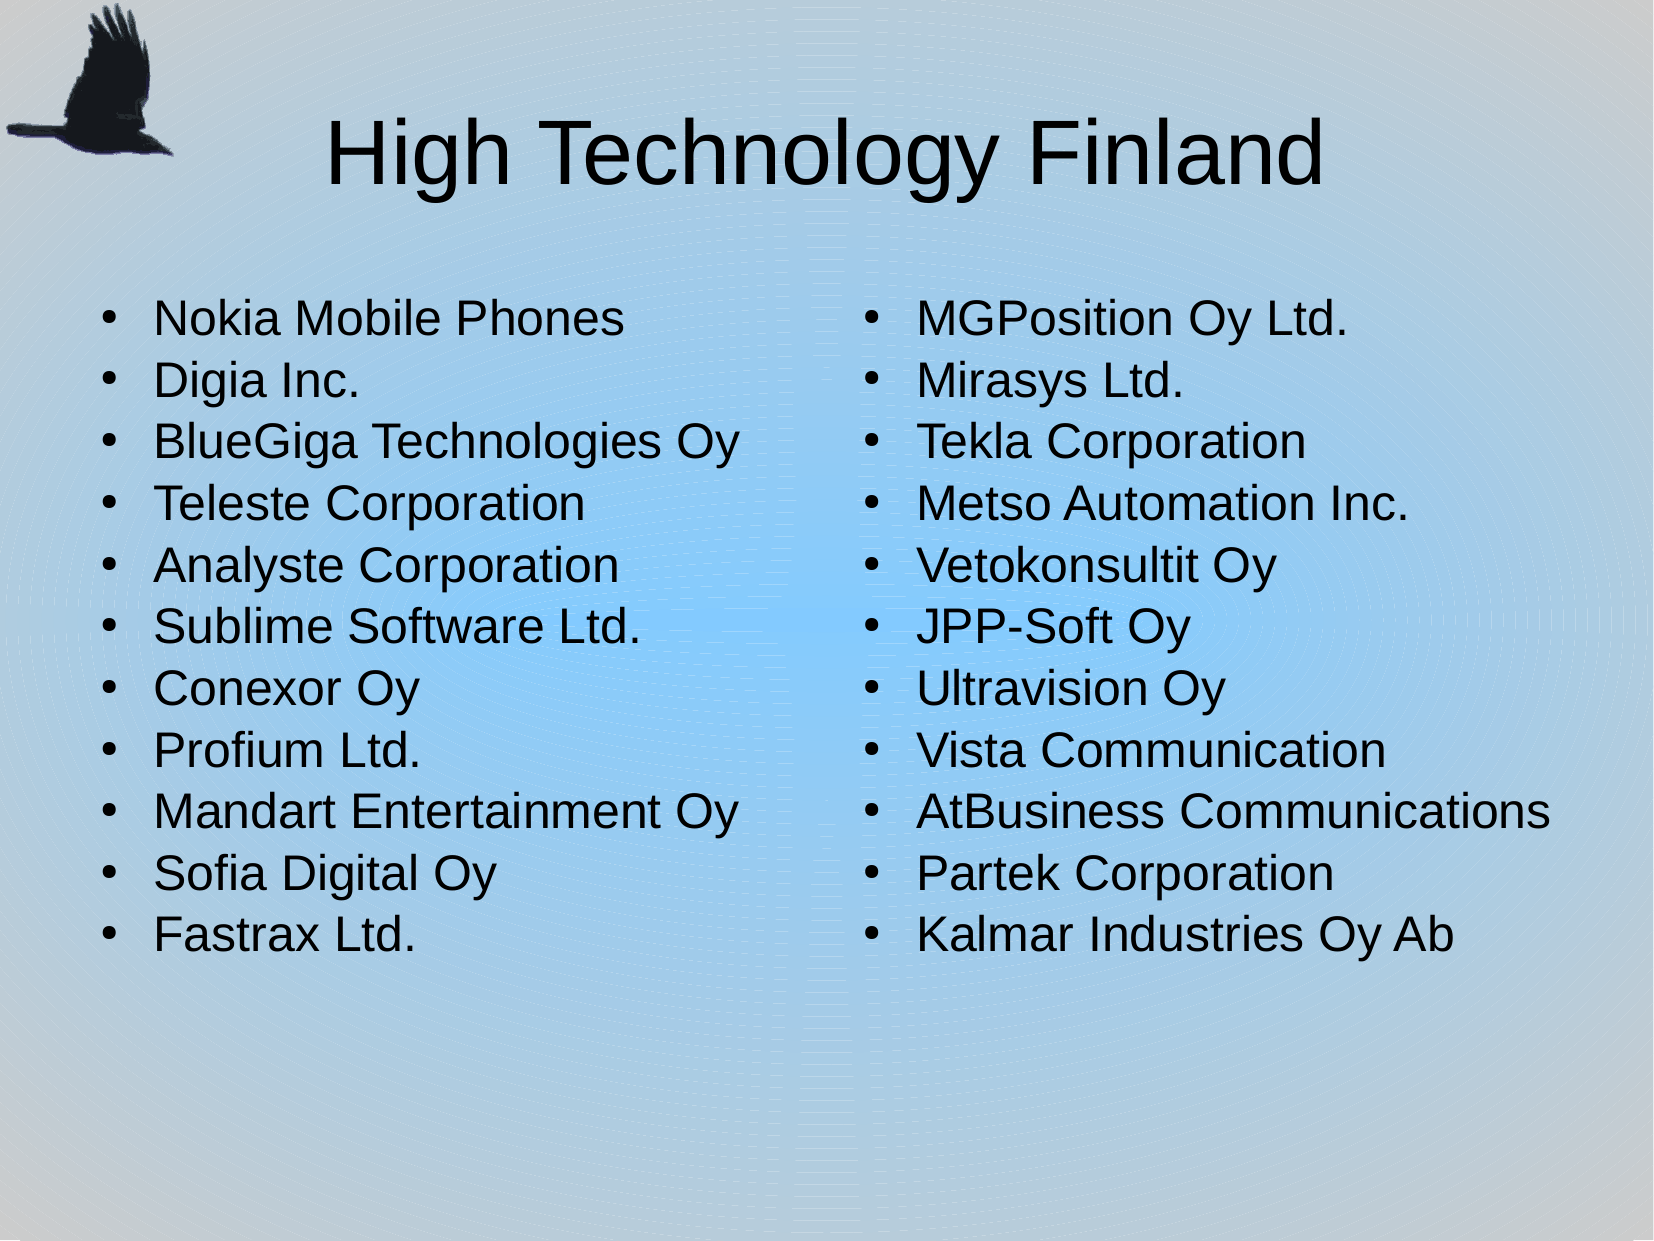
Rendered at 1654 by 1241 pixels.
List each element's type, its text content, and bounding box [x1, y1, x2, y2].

picture [0, 0, 178, 160]
list MGPosition Oy Ltd. Mirasys Ltd. Tekla Corporation Metso Automation Inc. Vetokonsultit Oy JPP-Soft Oy Ultravision Oy Vista Communication AtBusiness Communications Partek Corporation Kalmar Industries Oy Ab [845, 290, 1572, 1109]
list Nokia Mobile Phones Digia Inc. BlueGiga Technologies Oy Teleste Corporation Analyste Corporation Sublime Software Ltd. Conexor Oy Profium Ltd. Mandart Entertainment Oy Sofia Digital Oy Fastrax Ltd. [82, 290, 809, 1109]
title High Technology Finland [82, 49, 1571, 257]
